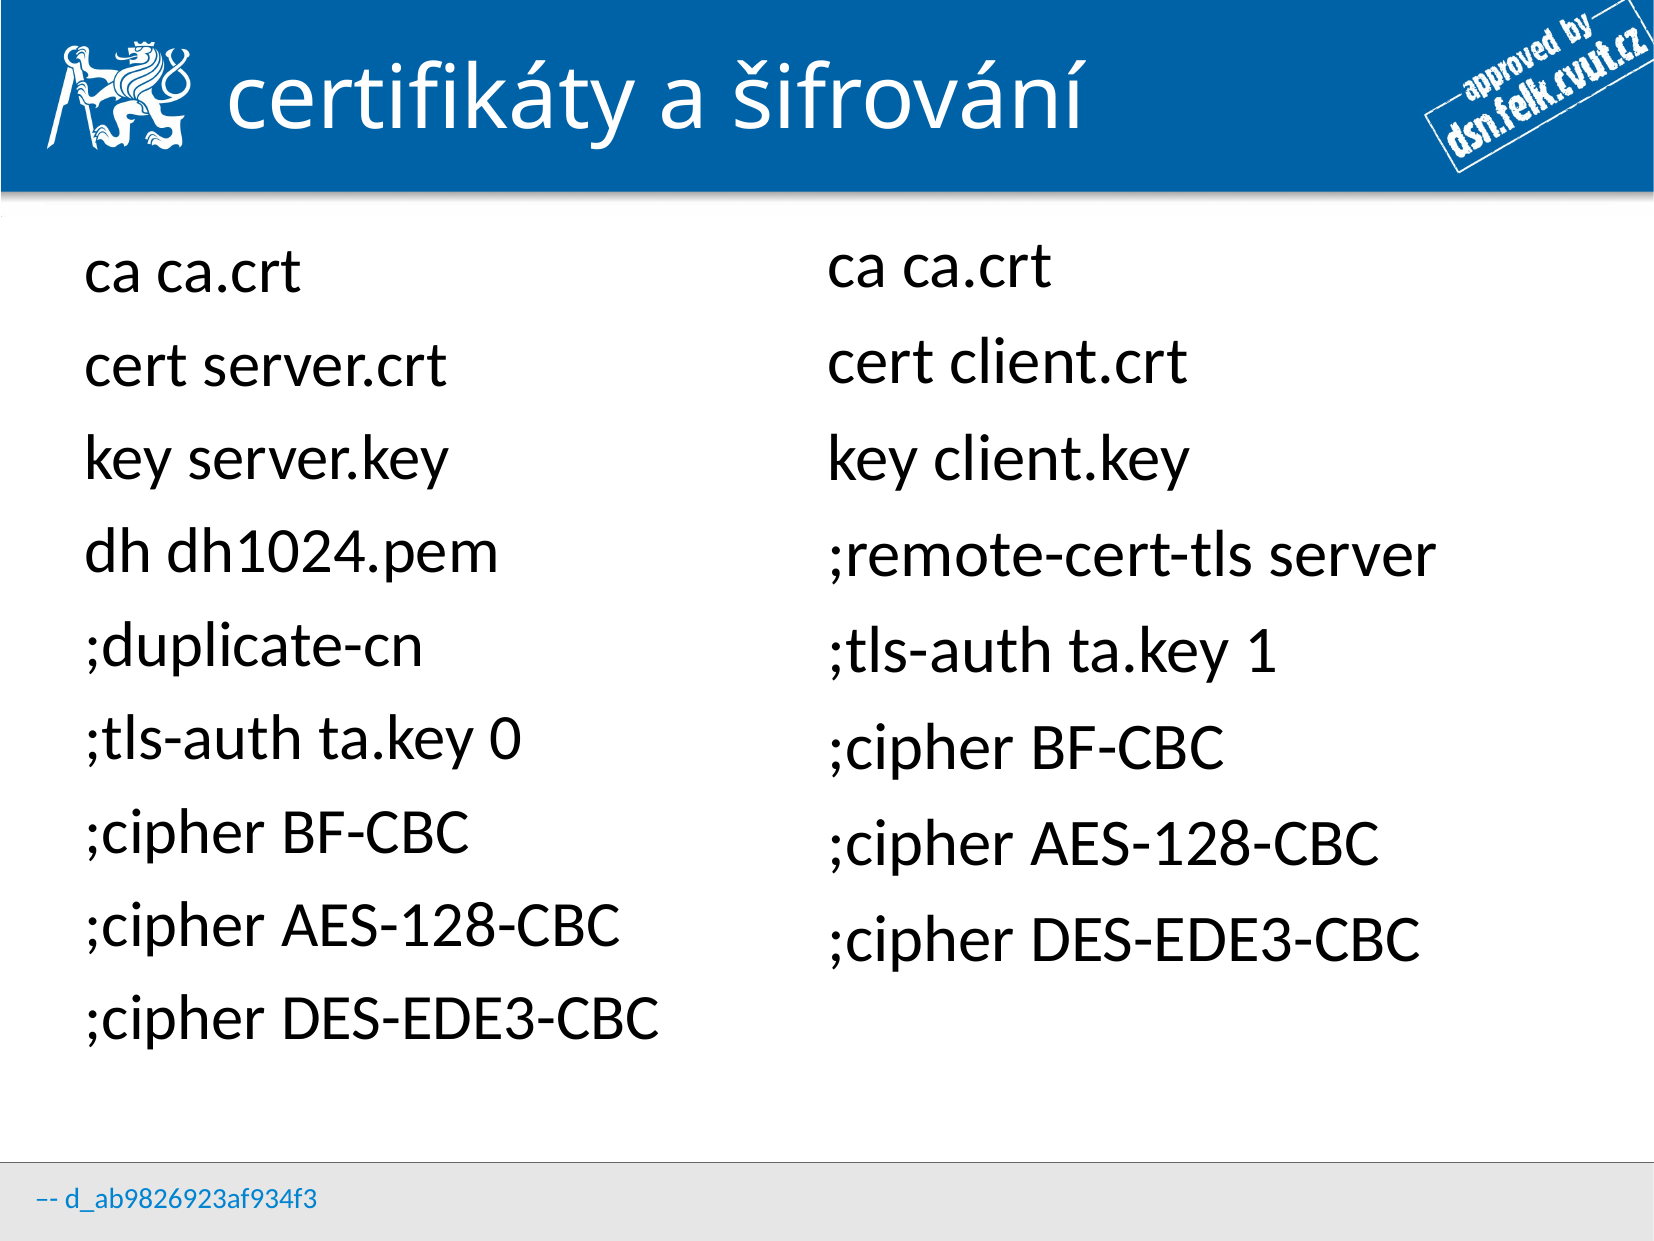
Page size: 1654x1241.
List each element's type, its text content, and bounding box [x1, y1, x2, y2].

list ca ca.crt cert client.crt key client.key ;remote-cert-tls server ;tls-auth ta.key 1 ;cipher BF-CBC ;cipher AES-128-CBC ;cipher DES-EDE3-CBC [756, 237, 1636, 1145]
list ca ca.crt cert server.crt key server.key dh dh1024.pem ;duplicate-cn ;tls-auth ta.key 0 ;cipher BF-CBC ;cipher AES-128-CBC ;cipher DES-EDE3-CBC [15, 244, 756, 1057]
picture [1, 0, 1654, 217]
title certifikáty a šifrování [225, 0, 1426, 188]
